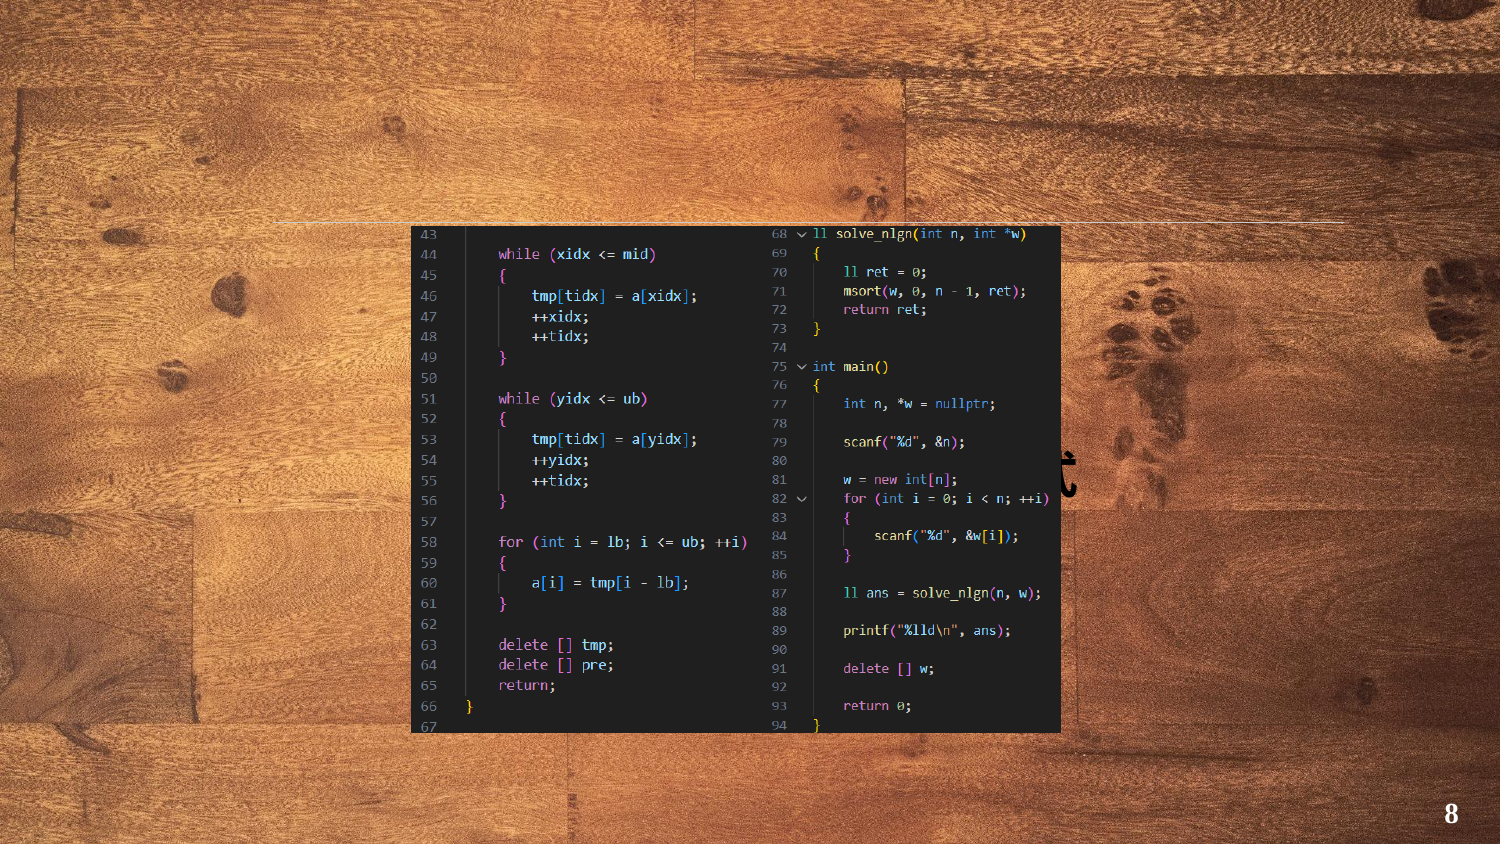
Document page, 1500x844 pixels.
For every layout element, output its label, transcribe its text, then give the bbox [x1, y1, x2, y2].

slide_number 8 [1429, 779, 1500, 844]
title 範例程式 [255, 117, 1341, 233]
picture [411, 226, 1061, 733]
